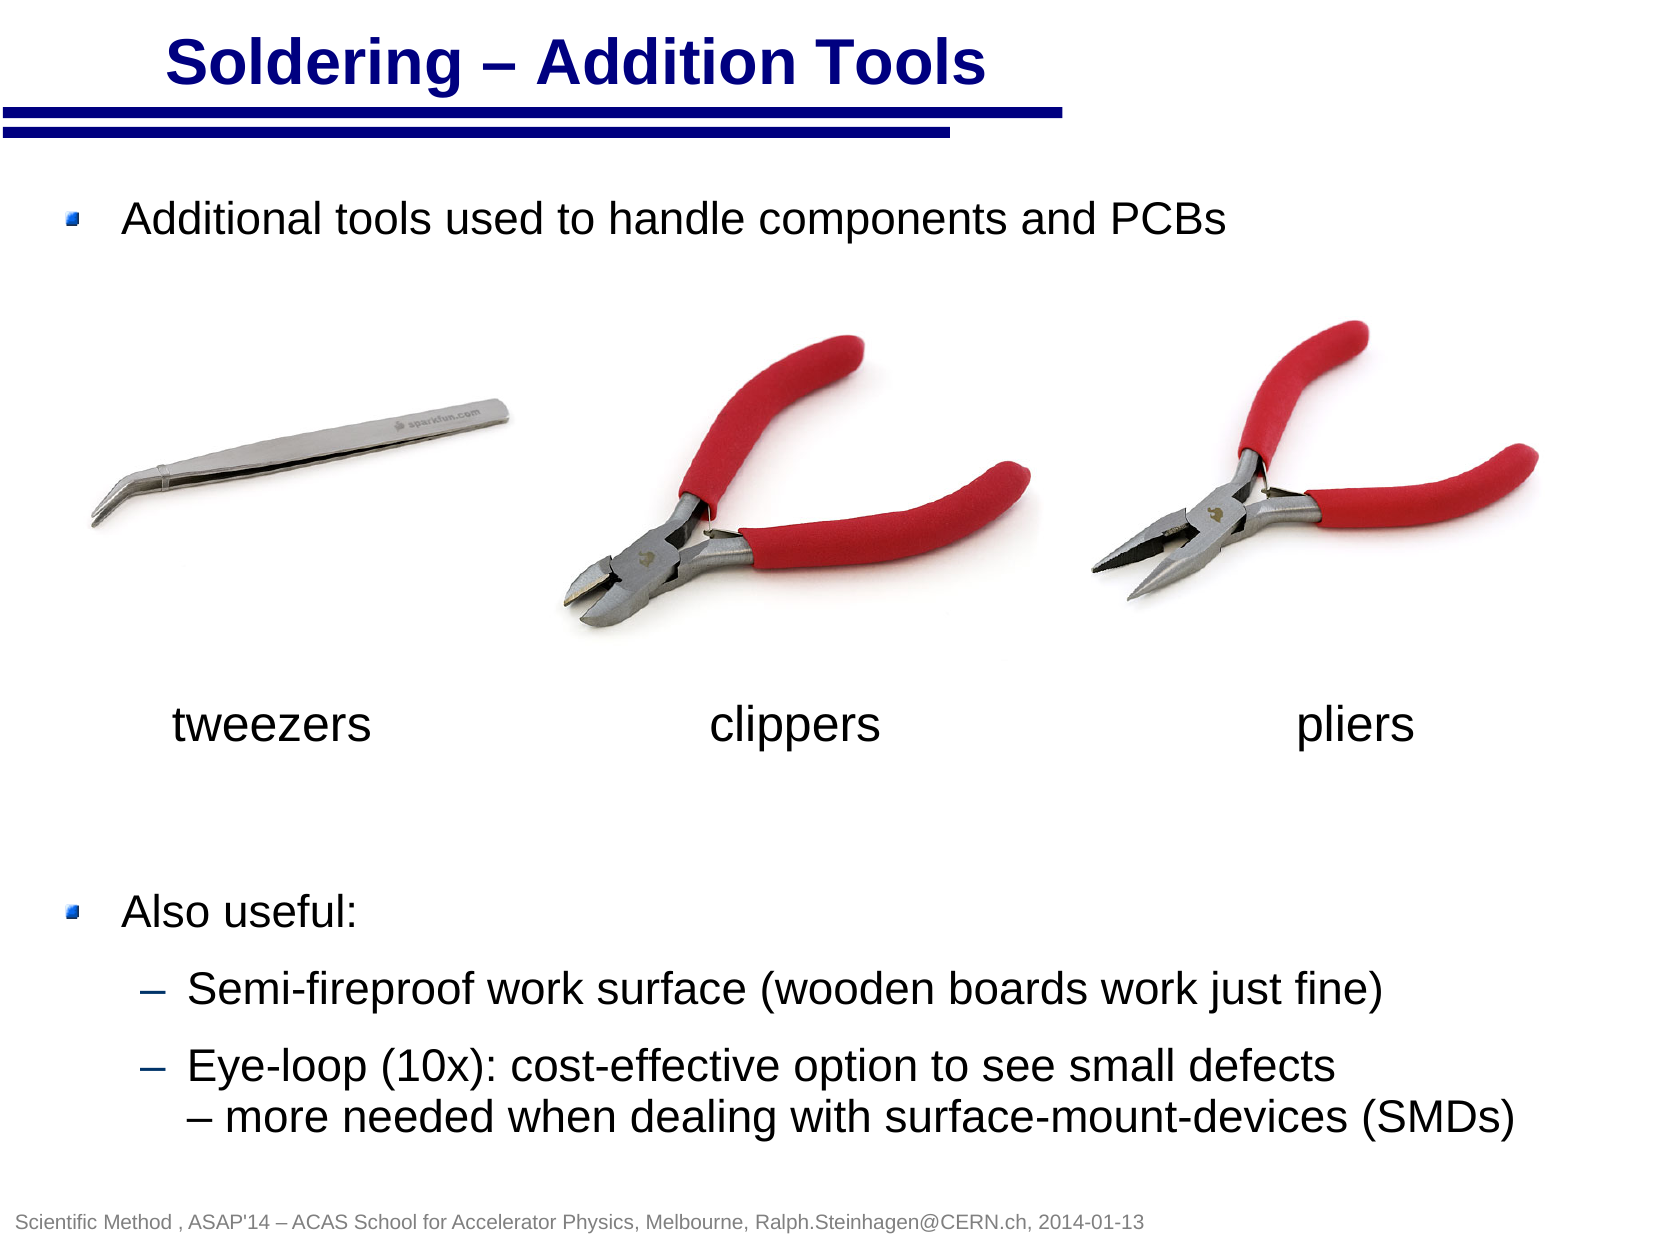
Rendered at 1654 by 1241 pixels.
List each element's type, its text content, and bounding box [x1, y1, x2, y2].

title Soldering – Addition Tools [165, 0, 1323, 124]
list Additional tools used to handle components and PCBs Also useful: Semi-fireproof work surface (wooden boards work just fine) Eye-loop (10x): cost-effective option to see small defects – more needed when dealing with surface-mount-devices (SMDs) [65, 192, 1628, 1205]
